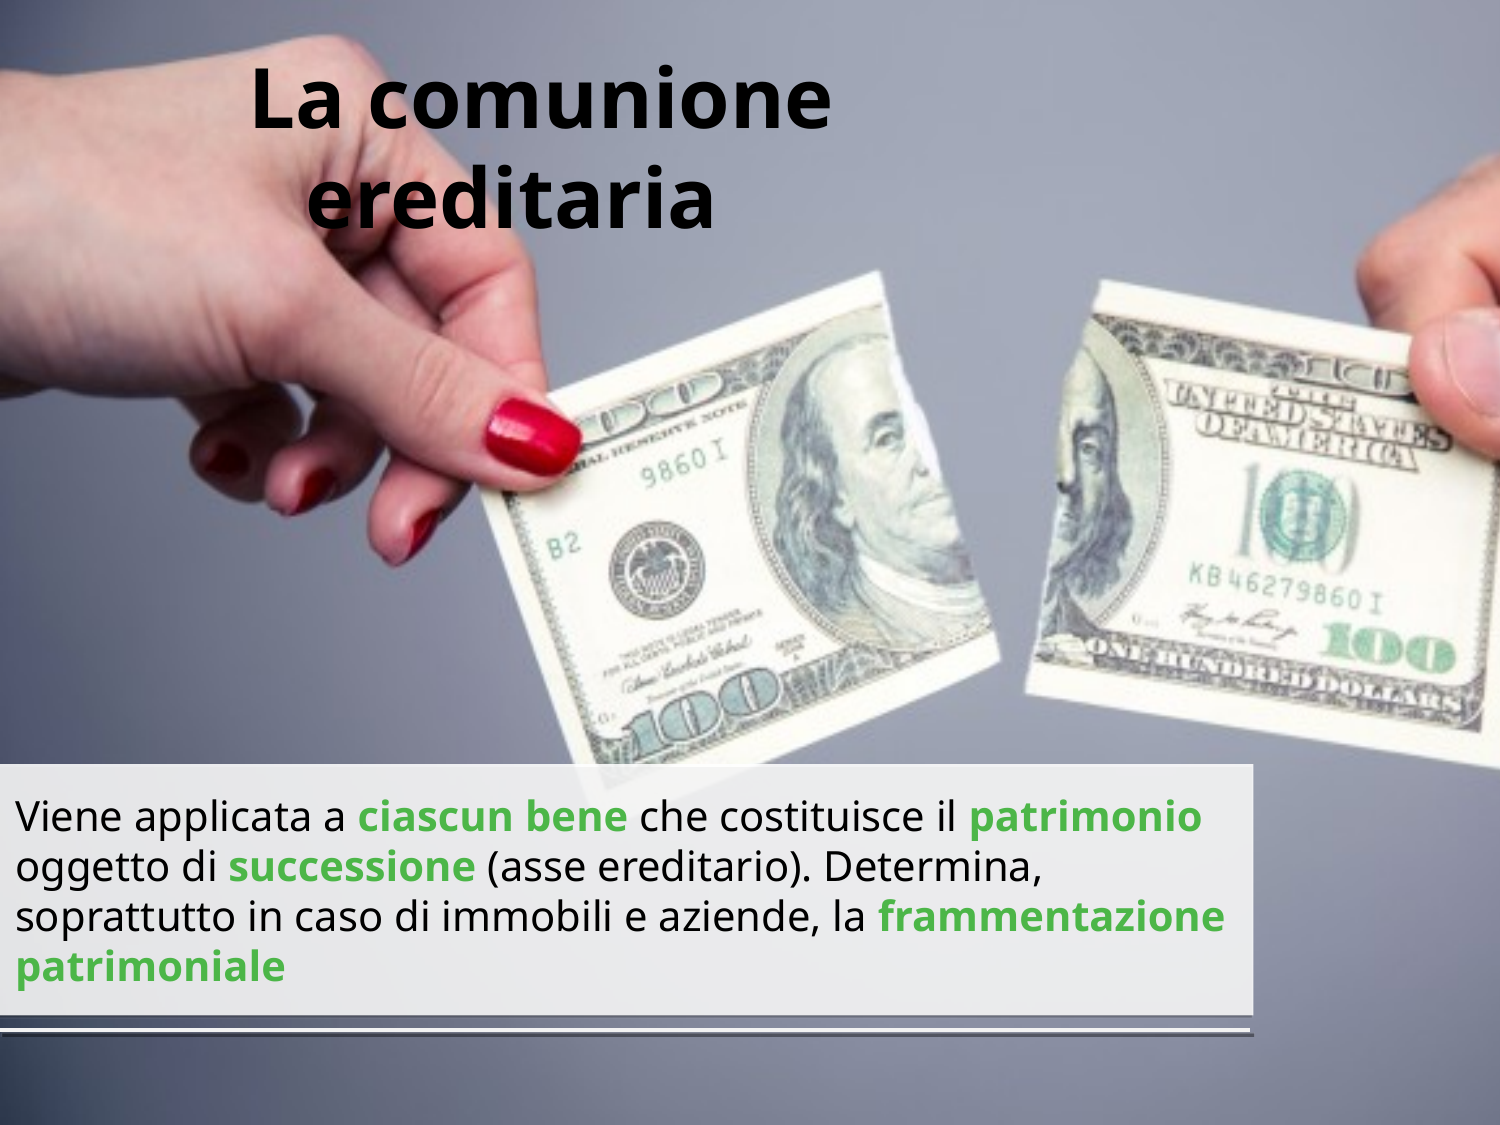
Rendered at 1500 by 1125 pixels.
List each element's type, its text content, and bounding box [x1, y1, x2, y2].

text_box Viene applicata a ciascun bene che costituisce il patrimonio oggetto di successione (asse ereditario). Determina, soprattutto in caso di immobili e aziende, la frammentazione patrimoniale [0, 764, 1253, 1015]
picture [0, 0, 1500, 1125]
text_box La comunione ereditaria [234, 38, 1266, 154]
